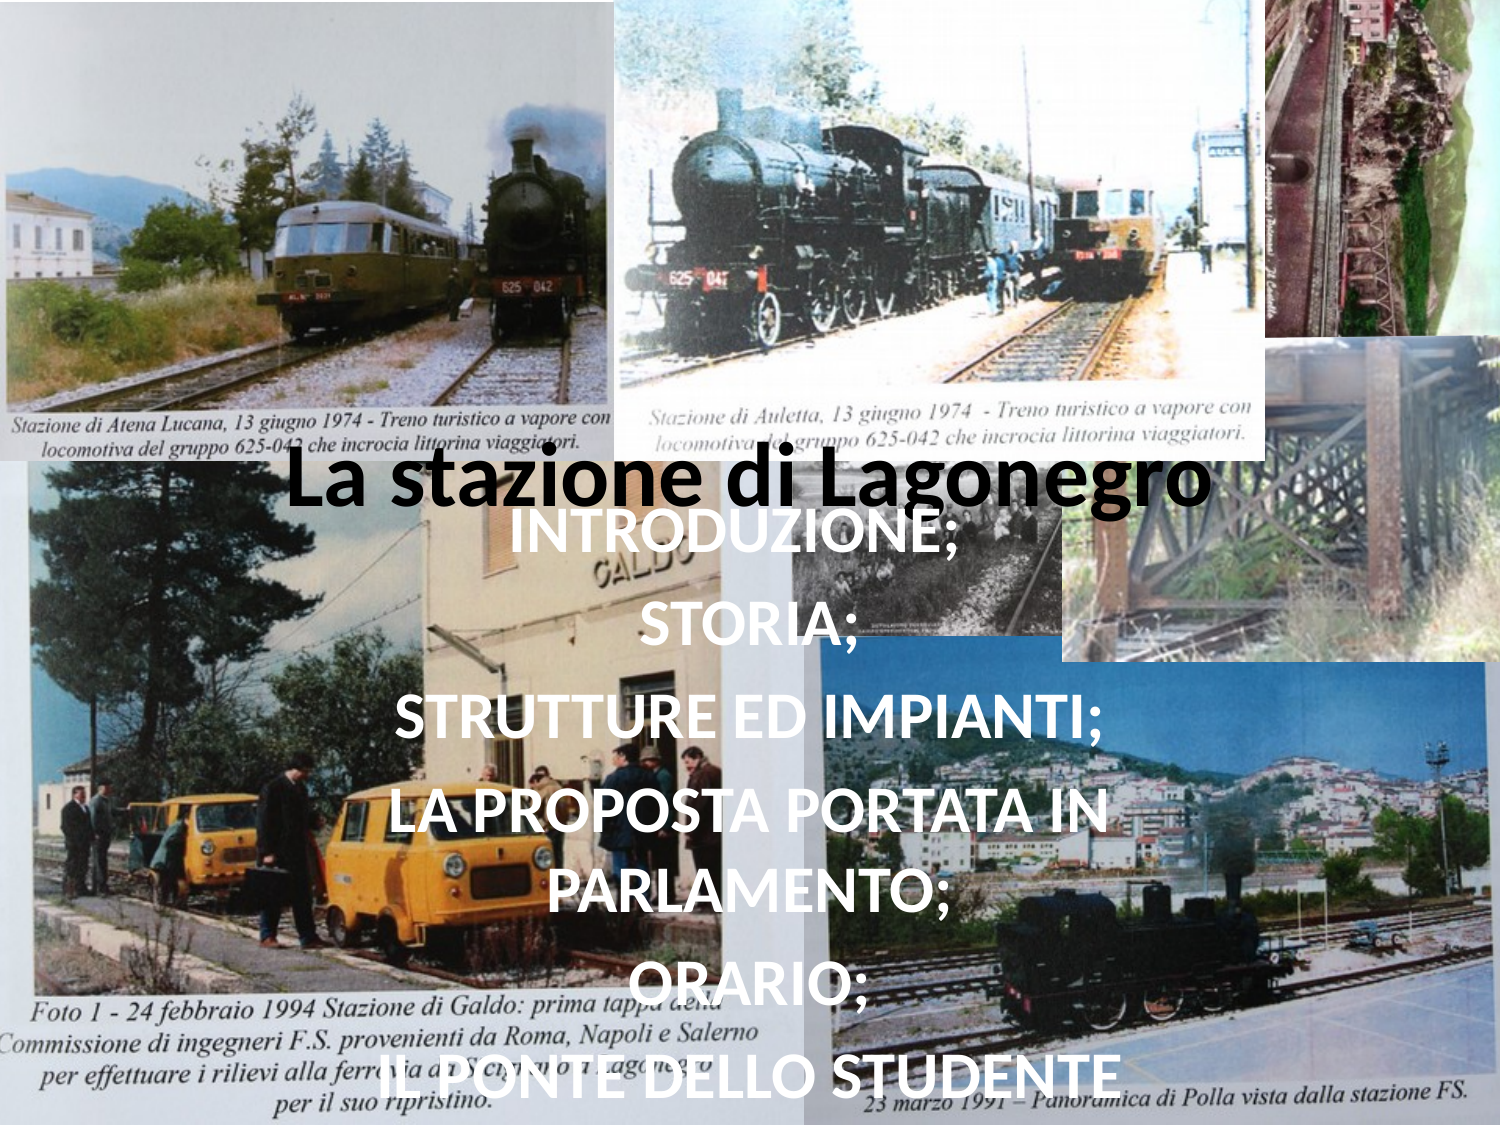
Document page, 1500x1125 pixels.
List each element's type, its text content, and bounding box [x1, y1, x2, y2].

picture [0, 0, 1500, 1125]
subtitle INTRODUZIONE; STORIA; STRUTTURE ED IMPIANTI; LA PROPOSTA PORTATA IN PARLAMENTO; ORARIO; IL PONTE DELLO STUDENTE [225, 478, 1275, 766]
title La stazione di Lagonegro [112, 349, 1388, 591]
